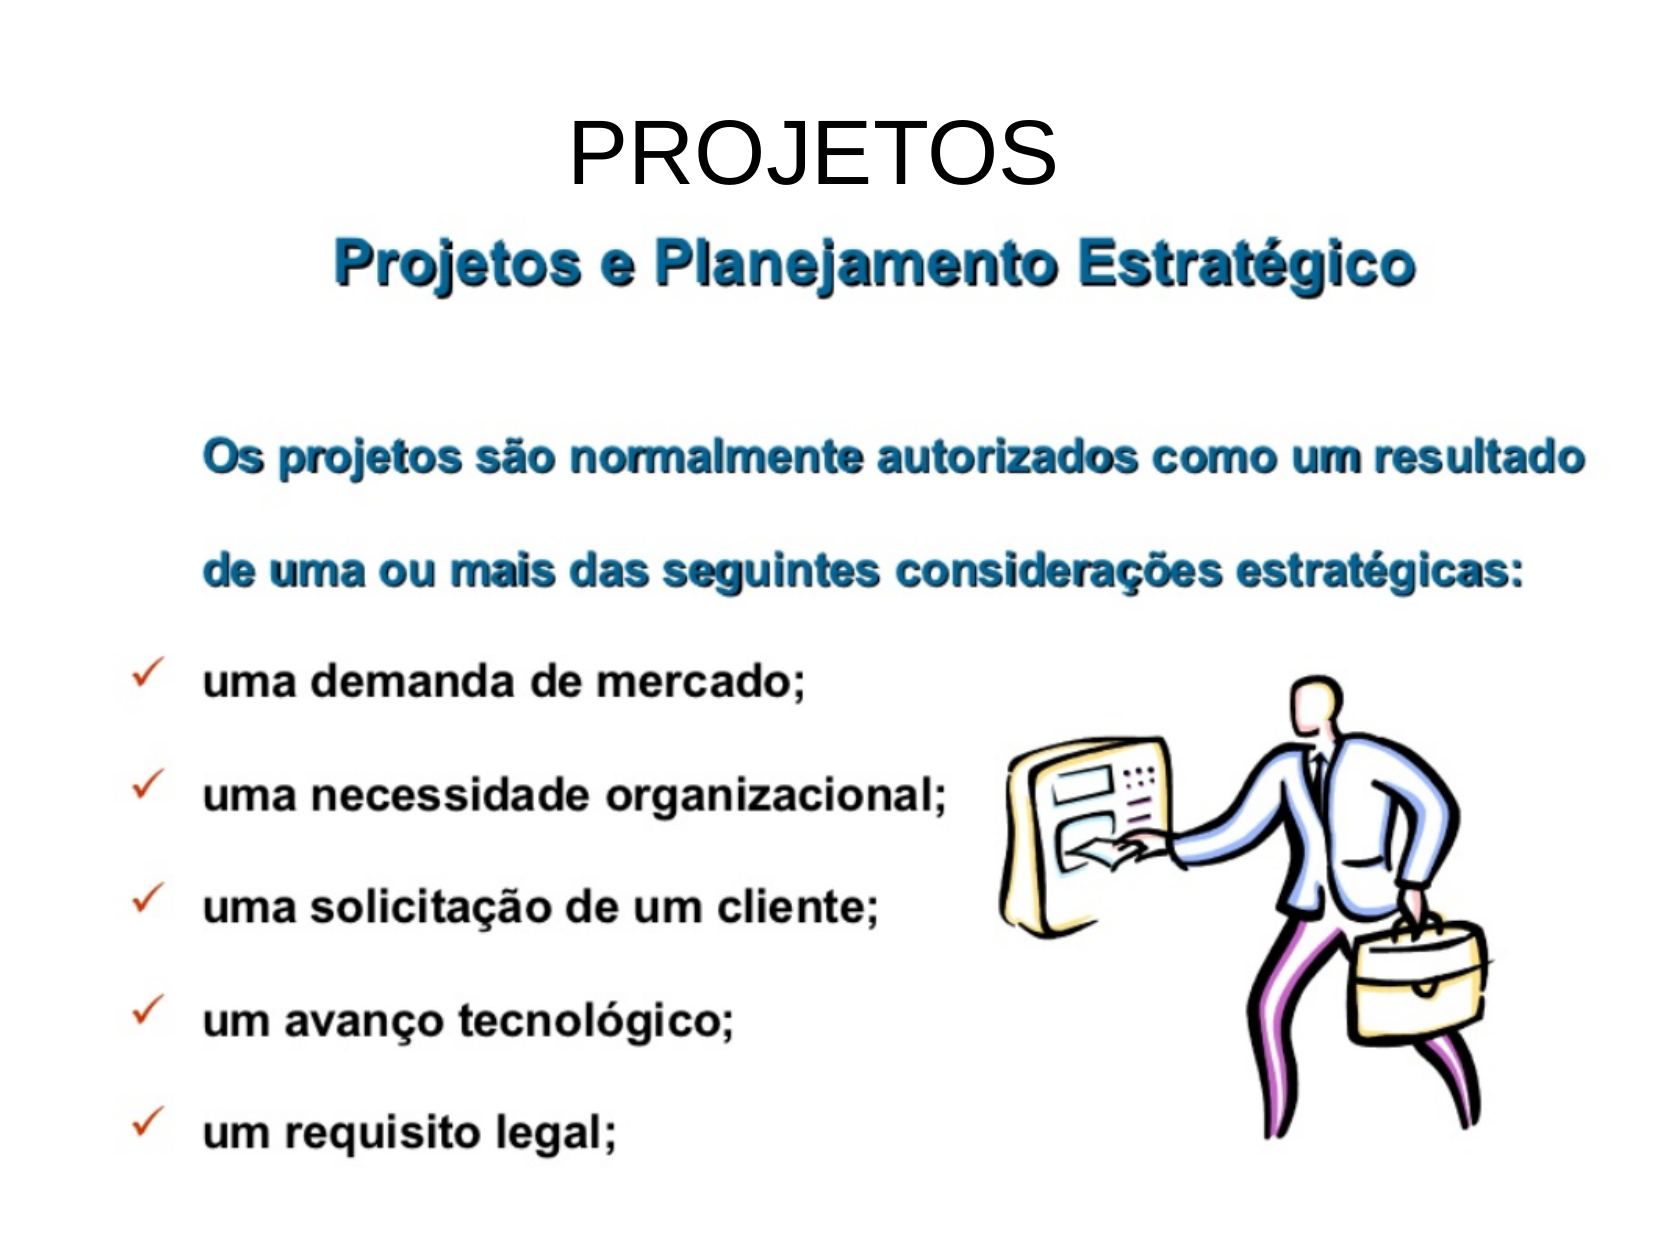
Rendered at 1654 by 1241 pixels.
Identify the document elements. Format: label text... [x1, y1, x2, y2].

picture [82, 212, 1635, 1187]
title PROJETOS [82, 49, 1571, 212]
